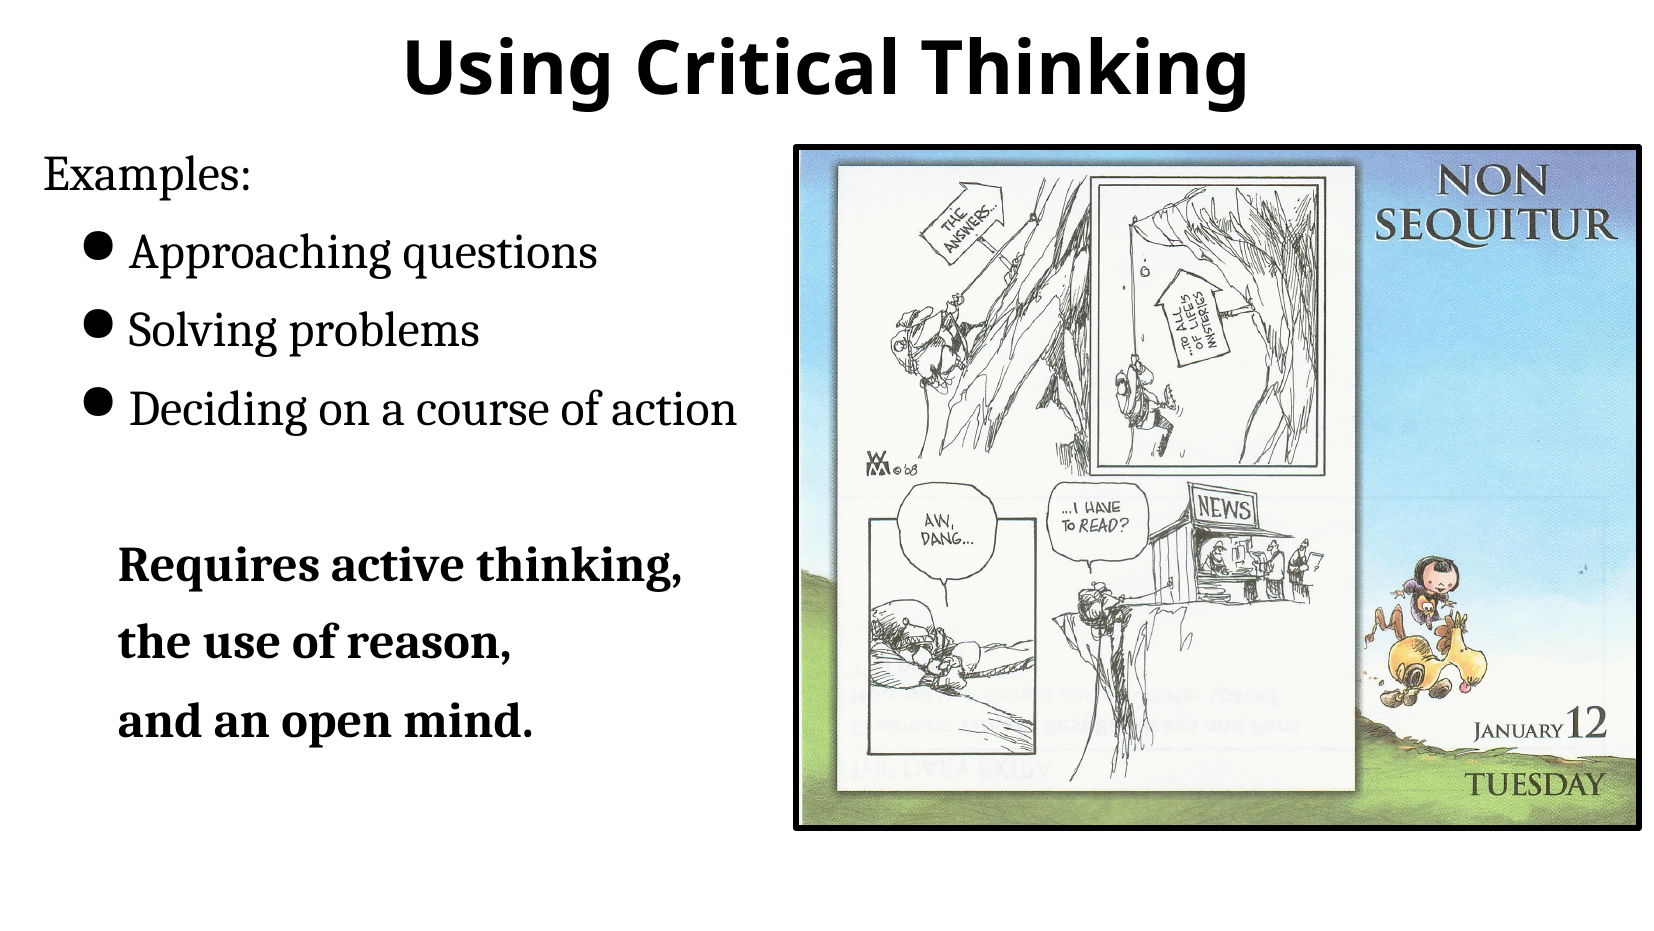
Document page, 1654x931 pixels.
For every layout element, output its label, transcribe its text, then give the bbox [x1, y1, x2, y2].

picture [798, 150, 1636, 826]
title Using Critical Thinking [0, 17, 1654, 124]
text_box Examples: Approaching questions Solving problems Deciding on a course of action Requires active thinking, the use of reason, and an open mind. [0, 73, 1589, 754]
